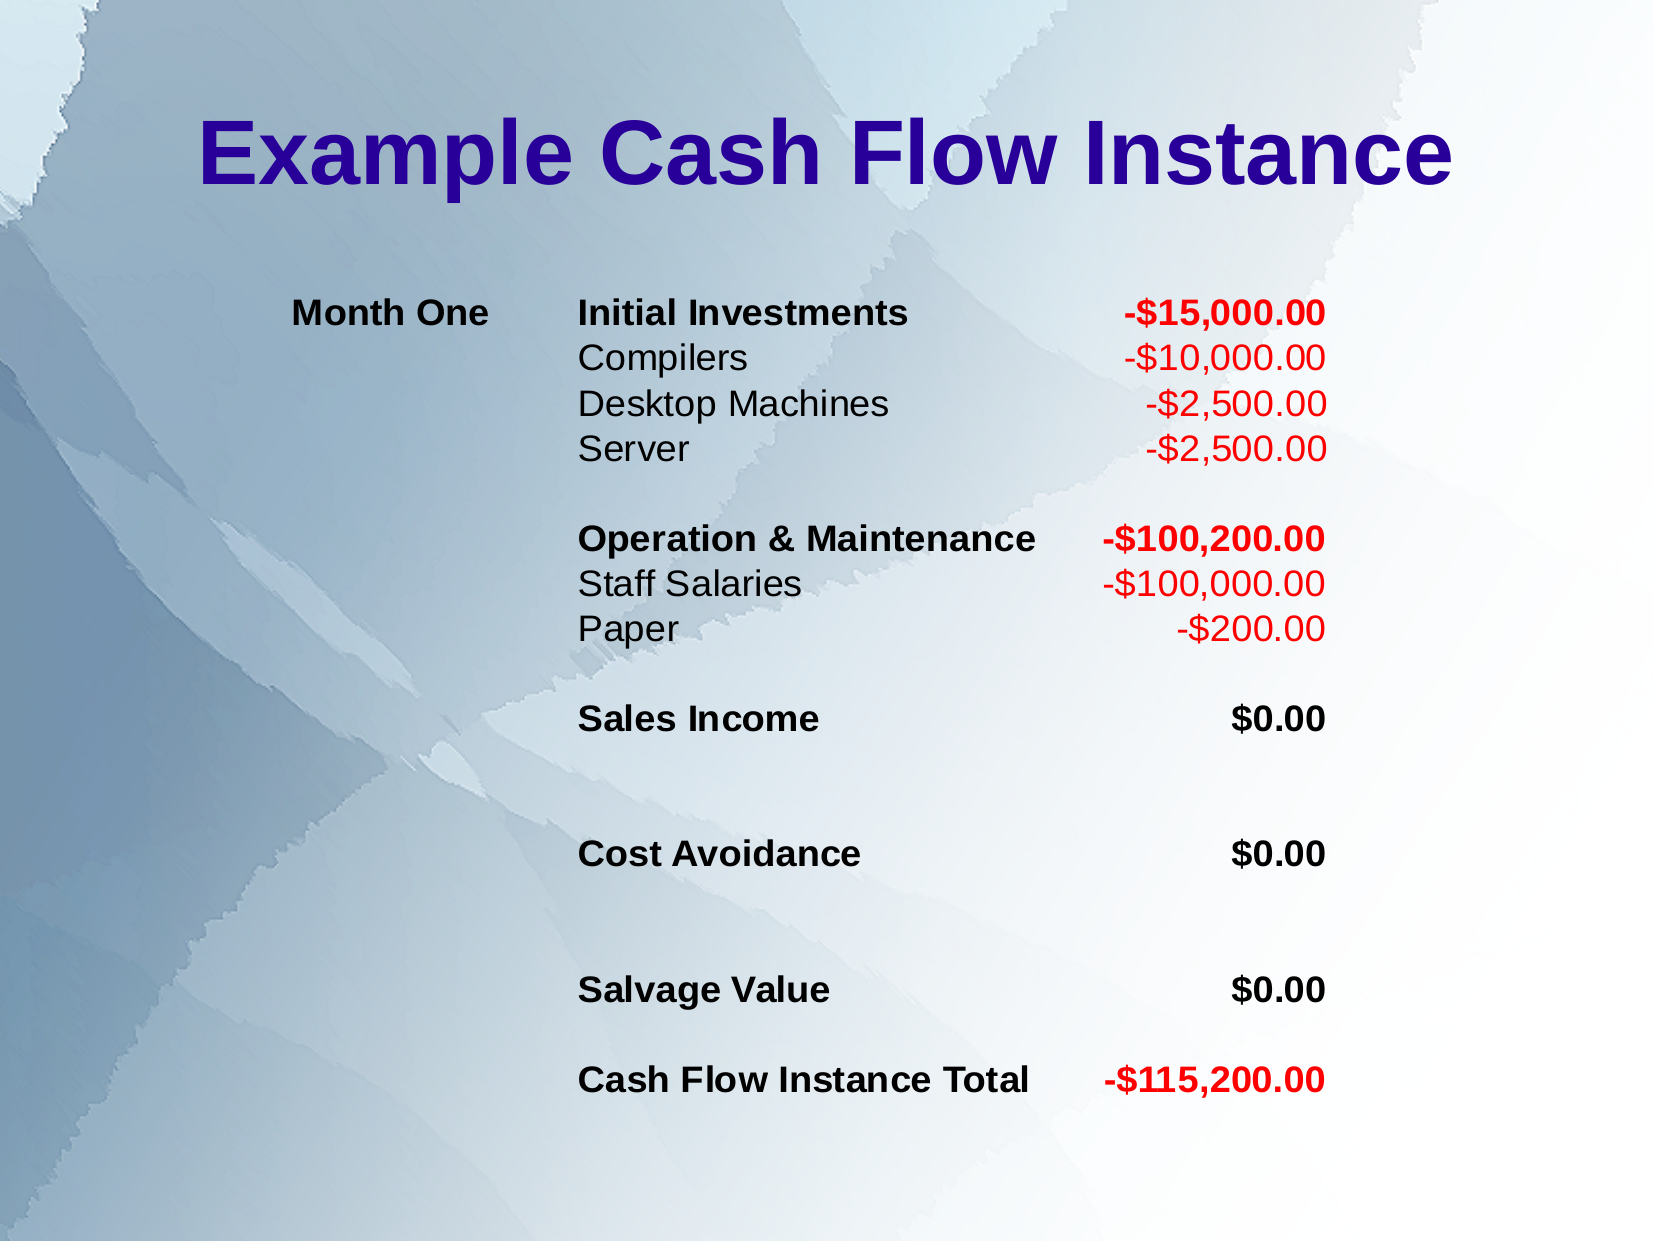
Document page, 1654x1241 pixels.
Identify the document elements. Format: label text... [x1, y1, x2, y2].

picture [0, 0, 1654, 1241]
chart [289, 290, 1654, 1105]
title Example Cash Flow Instance [82, 56, 1571, 250]
